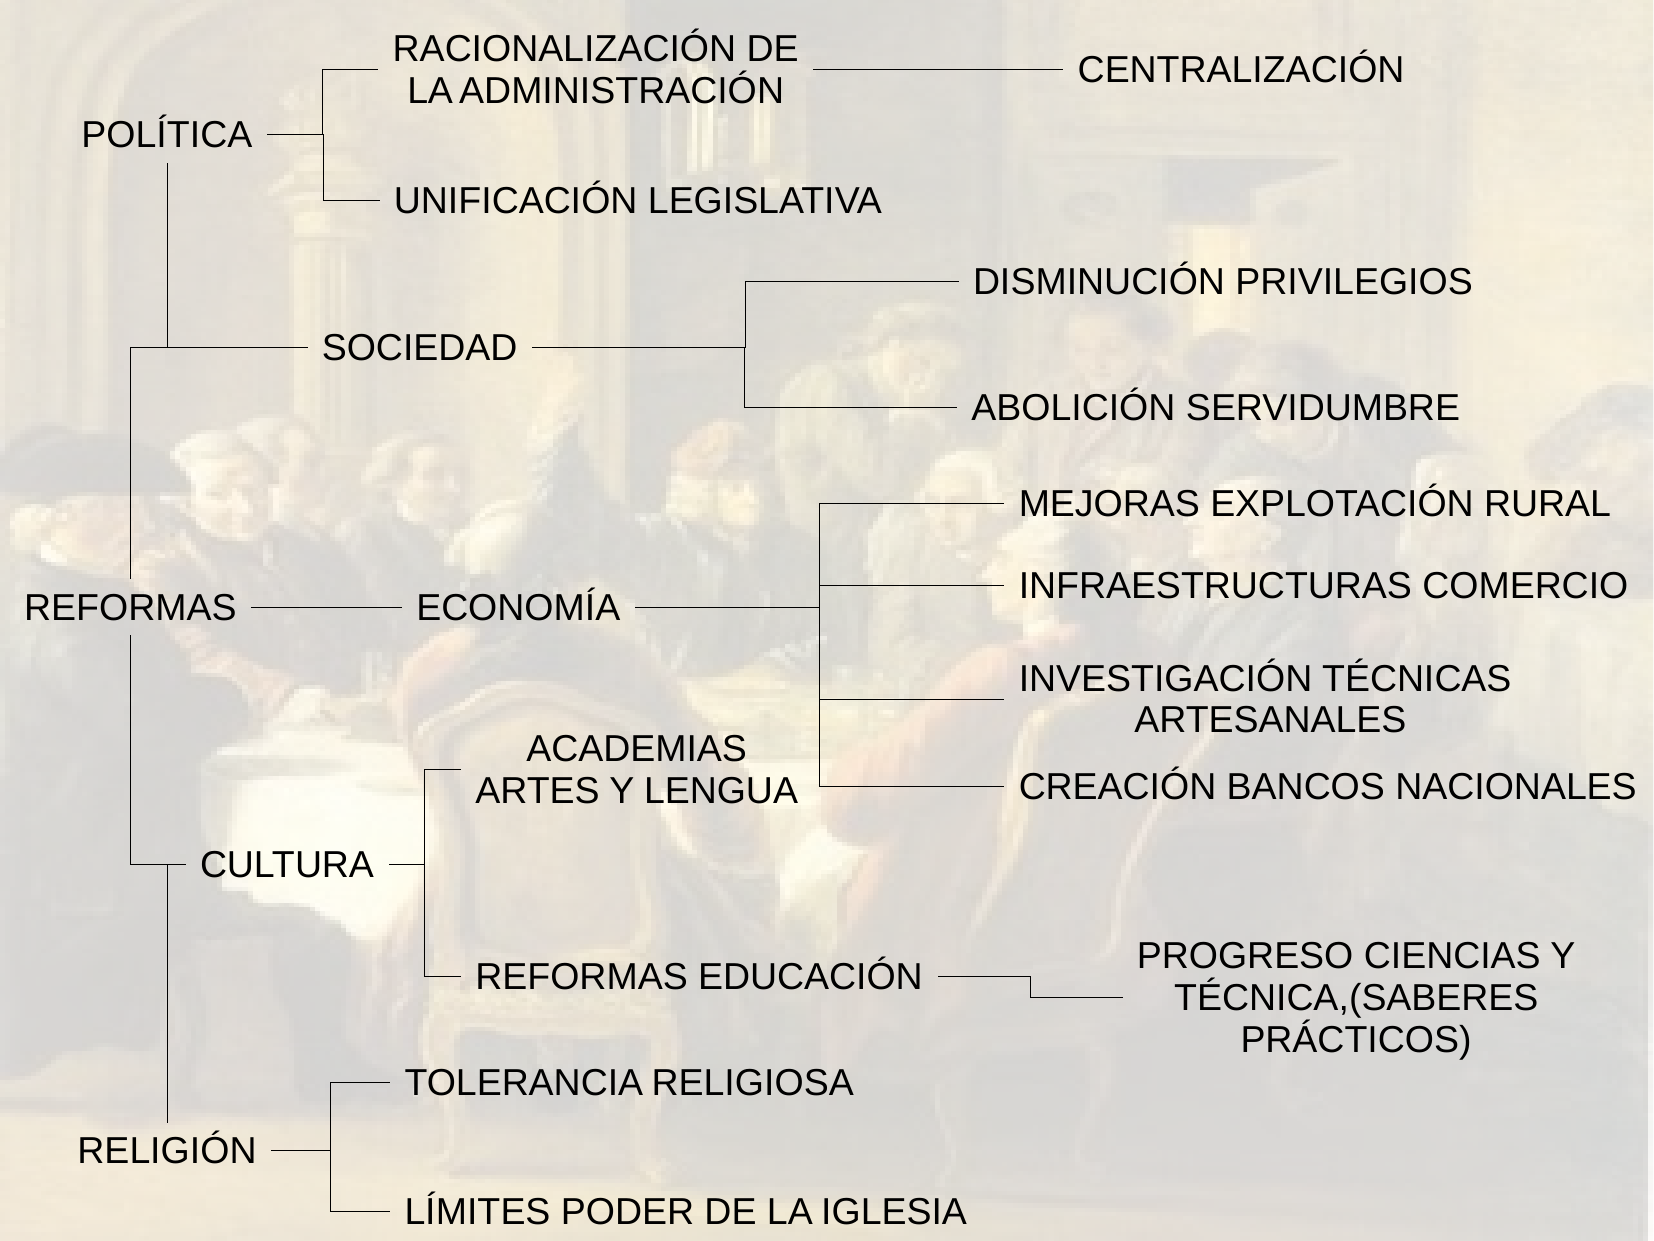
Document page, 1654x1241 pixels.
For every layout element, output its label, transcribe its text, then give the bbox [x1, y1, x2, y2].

text_box PROGRESO CIENCIAS Y TÉCNICA,(SABERES PRÁCTICOS) [1122, 927, 1591, 1069]
text_box CREACIÓN BANCOS NACIONALES [1003, 758, 1653, 815]
picture [0, 0, 1654, 1241]
text_box TOLERANCIA RELIGIOSA [389, 1054, 870, 1112]
text_box SOCIEDAD [307, 318, 533, 376]
text_box REFORMAS EDUCACIÓN [460, 948, 939, 1006]
text_box INVESTIGACIÓN TÉCNICAS ARTESANALES [1003, 649, 1528, 749]
text_box RACIONALIZACIÓN DE LA ADMINISTRACIÓN [377, 20, 814, 120]
text_box CENTRALIZACIÓN [1062, 41, 1420, 99]
text_box POLÍTICA [66, 106, 268, 164]
text_box UNIFICACIÓN LEGISLATIVA [379, 172, 898, 230]
text_box ECONOMÍA [401, 578, 636, 636]
text_box ACADEMIAS ARTES Y LENGUA [460, 720, 814, 820]
text_box ABOLICIÓN SERVIDUMBRE [956, 379, 1476, 437]
text_box DISMINUCIÓN PRIVILEGIOS [958, 252, 1489, 310]
text_box INFRAESTRUCTURAS COMERCIO [1003, 557, 1645, 615]
text_box CULTURA [185, 835, 390, 893]
text_box REFORMAS [9, 578, 252, 636]
text_box LÍMITES PODER DE LA IGLESIA [389, 1183, 983, 1241]
text_box RELIGIÓN [62, 1122, 272, 1179]
text_box MEJORAS EXPLOTACIÓN RURAL [1003, 474, 1627, 532]
